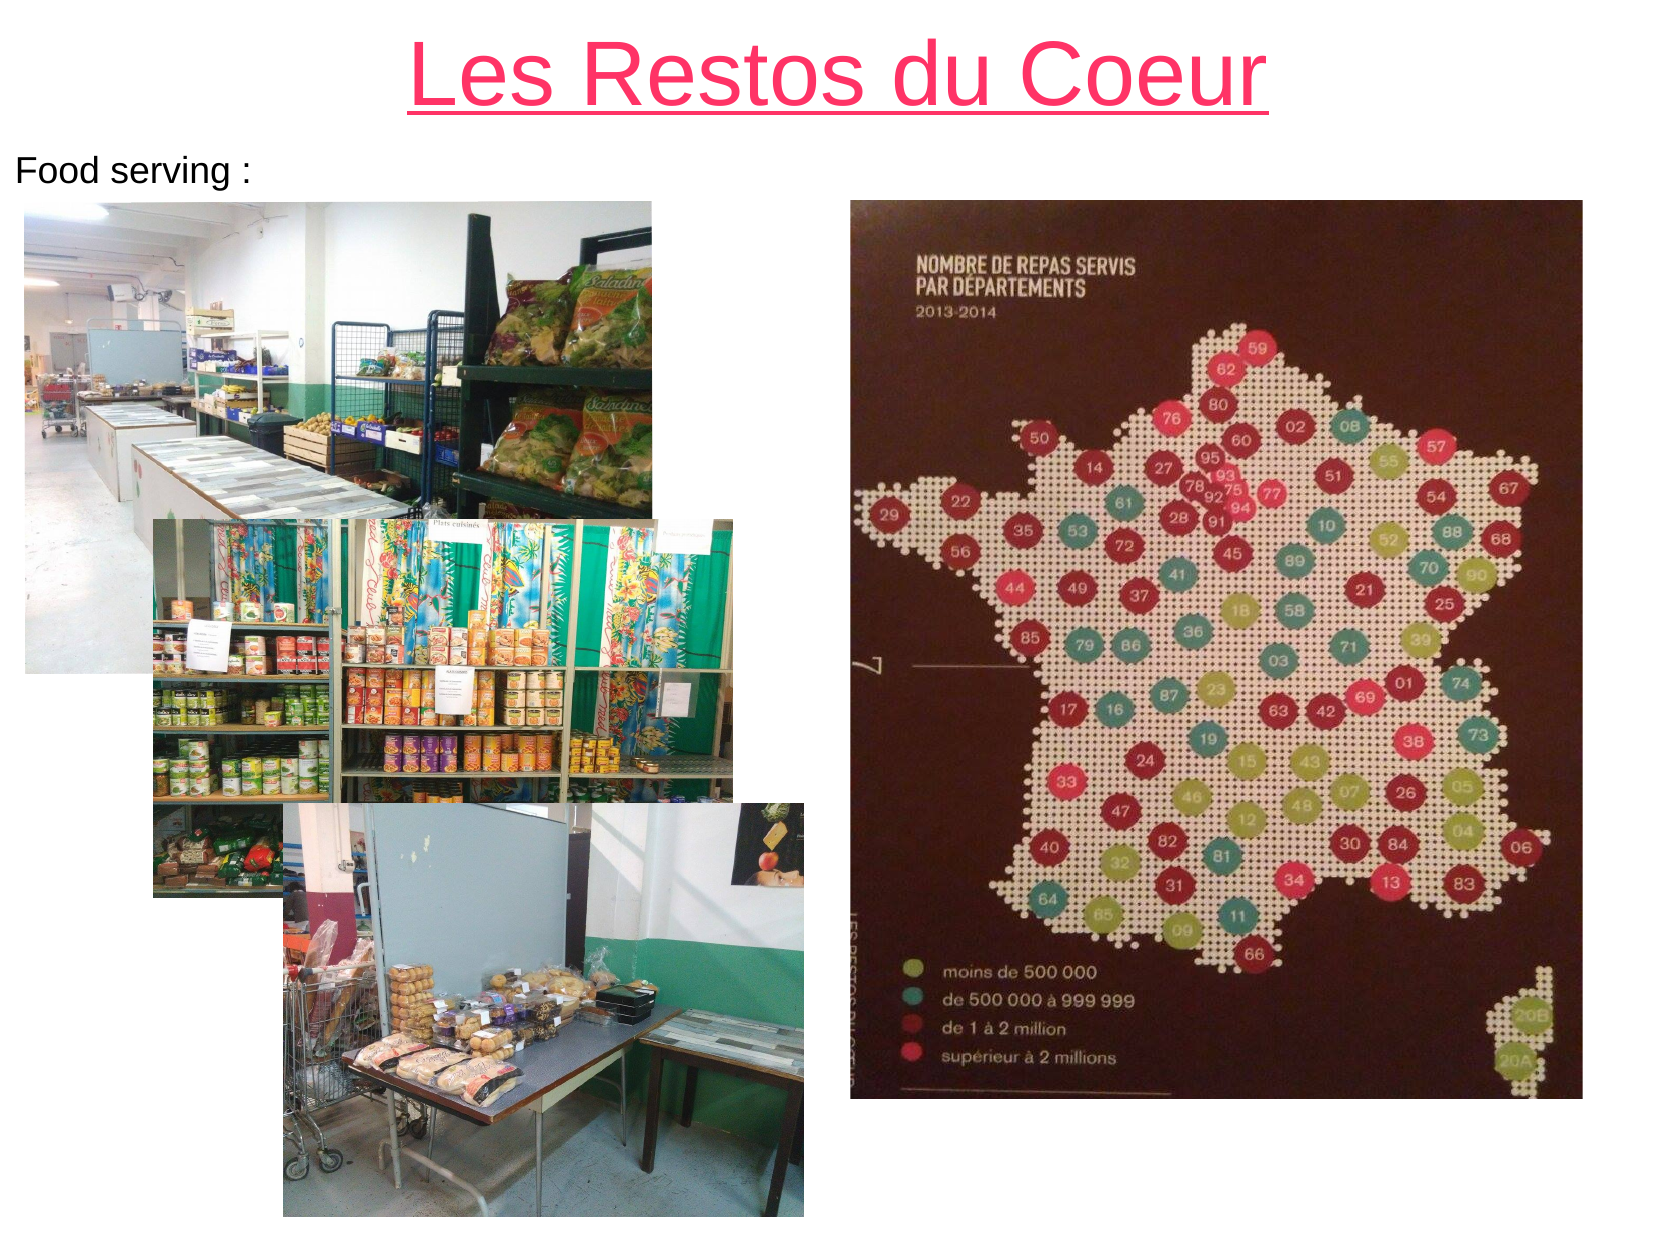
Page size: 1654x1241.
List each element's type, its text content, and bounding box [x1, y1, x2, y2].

title Les Restos du Coeur [94, 0, 1583, 178]
picture [850, 200, 1583, 1099]
text_box Food serving : [0, 141, 1028, 241]
picture [23, 200, 804, 1217]
